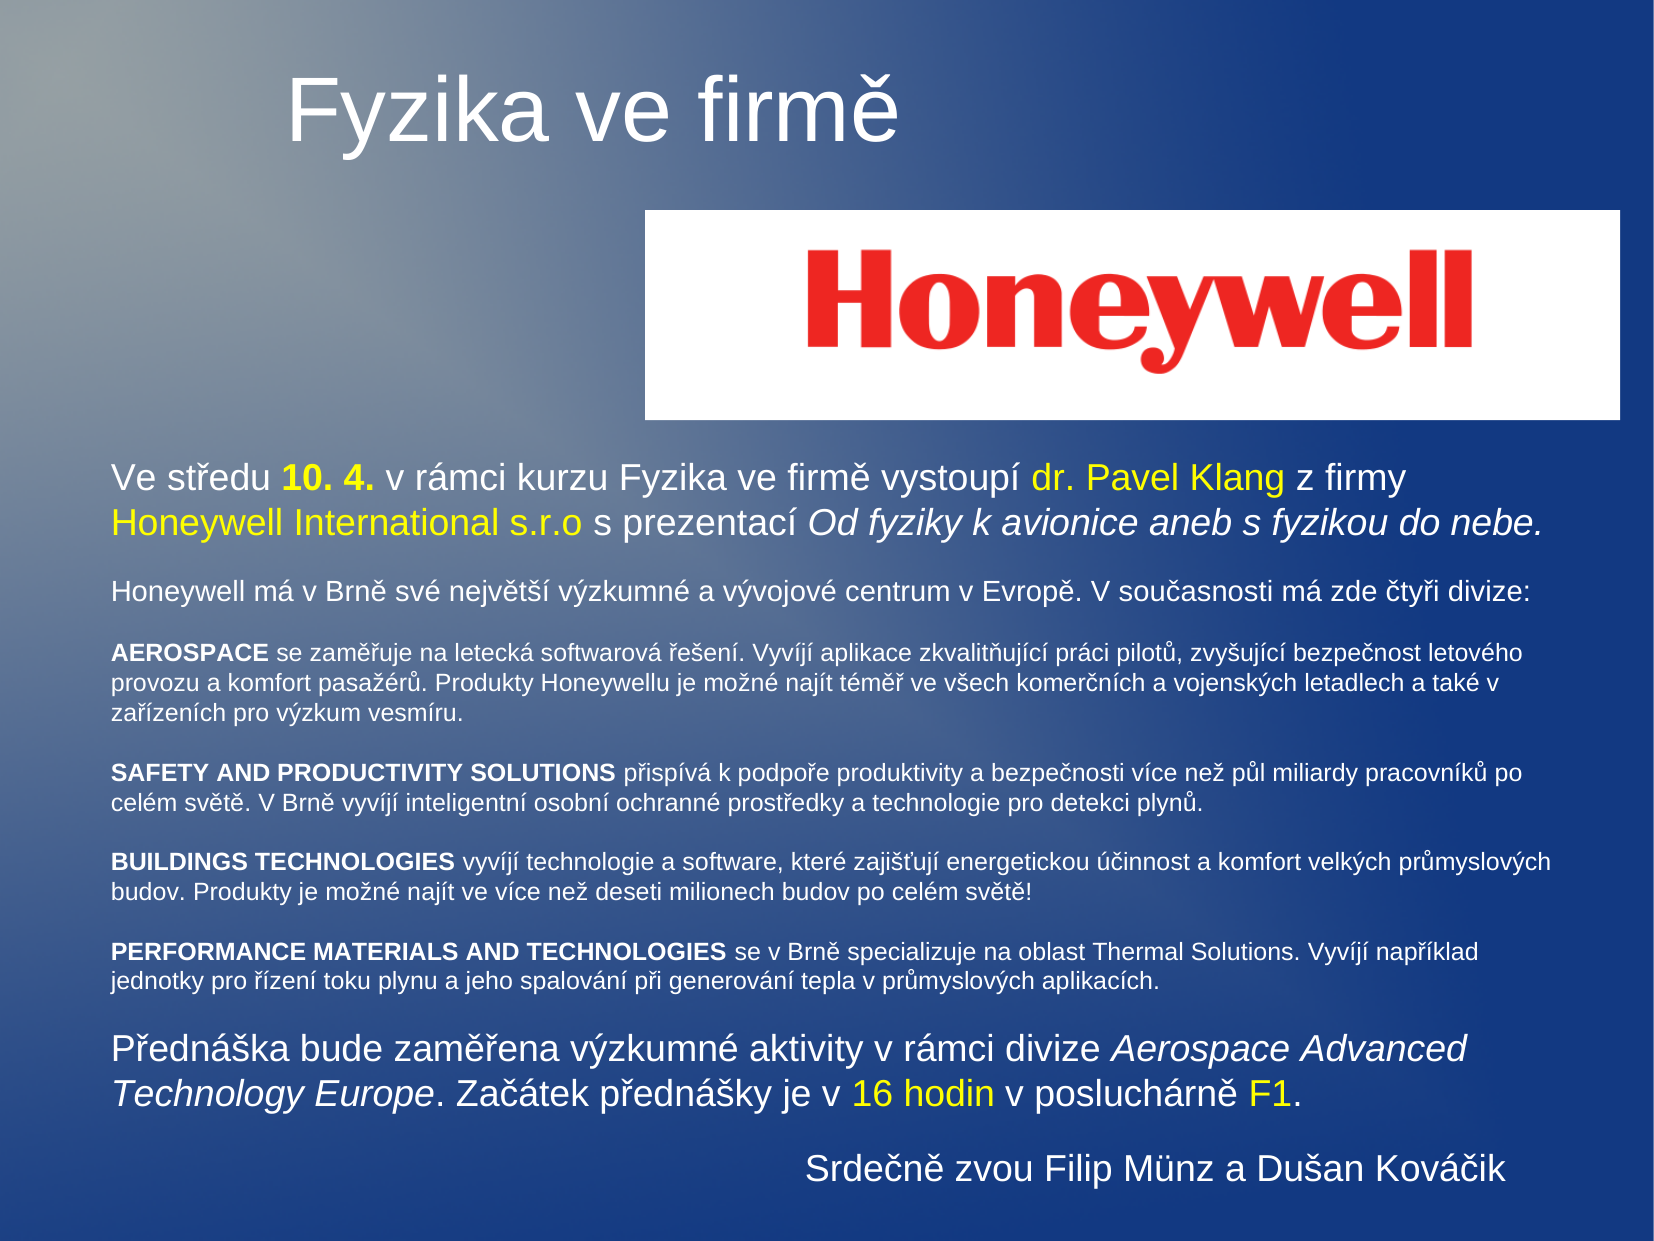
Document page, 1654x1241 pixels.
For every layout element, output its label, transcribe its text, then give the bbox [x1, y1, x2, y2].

picture [0, 0, 1654, 1241]
title Fyzika ve firmě [285, 15, 1531, 196]
list Ve středu 10. 4. v rámci kurzu Fyzika ve firmě vystoupí dr. Pavel Klang z firmy Honeywell International s.r.o s prezentací Od fyziky k avionice aneb s fyzikou do nebe. Honeywell má v Brně své největší výzkumné a vývojové centrum v Evropě. V současnosti má zde čtyři divize: AEROSPACE se zaměřuje na letecká softwarová řešení. Vyvíjí aplikace zkvalitňující práci pilotů, zvyšující bezpečnost letového provozu a komfort pasažérů. Produkty Honeywellu je možné najít téměř ve všech komerčních a vojenských letadlech a také v zařízeních pro výzkum vesmíru. SAFETY AND PRODUCTIVITY SOLUTIONS přispívá k podpoře produktivity a bezpečnosti více než půl miliardy pracovníků po celém světě. V Brně vyvíjí inteligentní osobní ochranné prostředky a technologie pro detekci plynů. BUILDINGS TECHNOLOGIES vyvíjí technologie a software, které zajišťují energetickou účinnost a komfort velkých průmyslových budov. Produkty je možné najít ve více než deseti milionech budov po celém světě! PERFORMANCE MATERIALS AND TECHNOLOGIES se v Brně specializuje na oblast Thermal Solutions. Vyvíjí například jednotky pro řízení toku plynu a jeho spalování při generování tepla v průmyslových aplikacích. Přednáška bude zaměřena výzkumné aktivity v rámci divize Aerospace Advanced Technology Europe. Začátek přednášky je v 16 hodin v posluchárně F1. Srdečně zvou Filip Münz a Dušan Kováčik [110, 452, 1562, 1195]
text_box [645, 210, 1621, 421]
